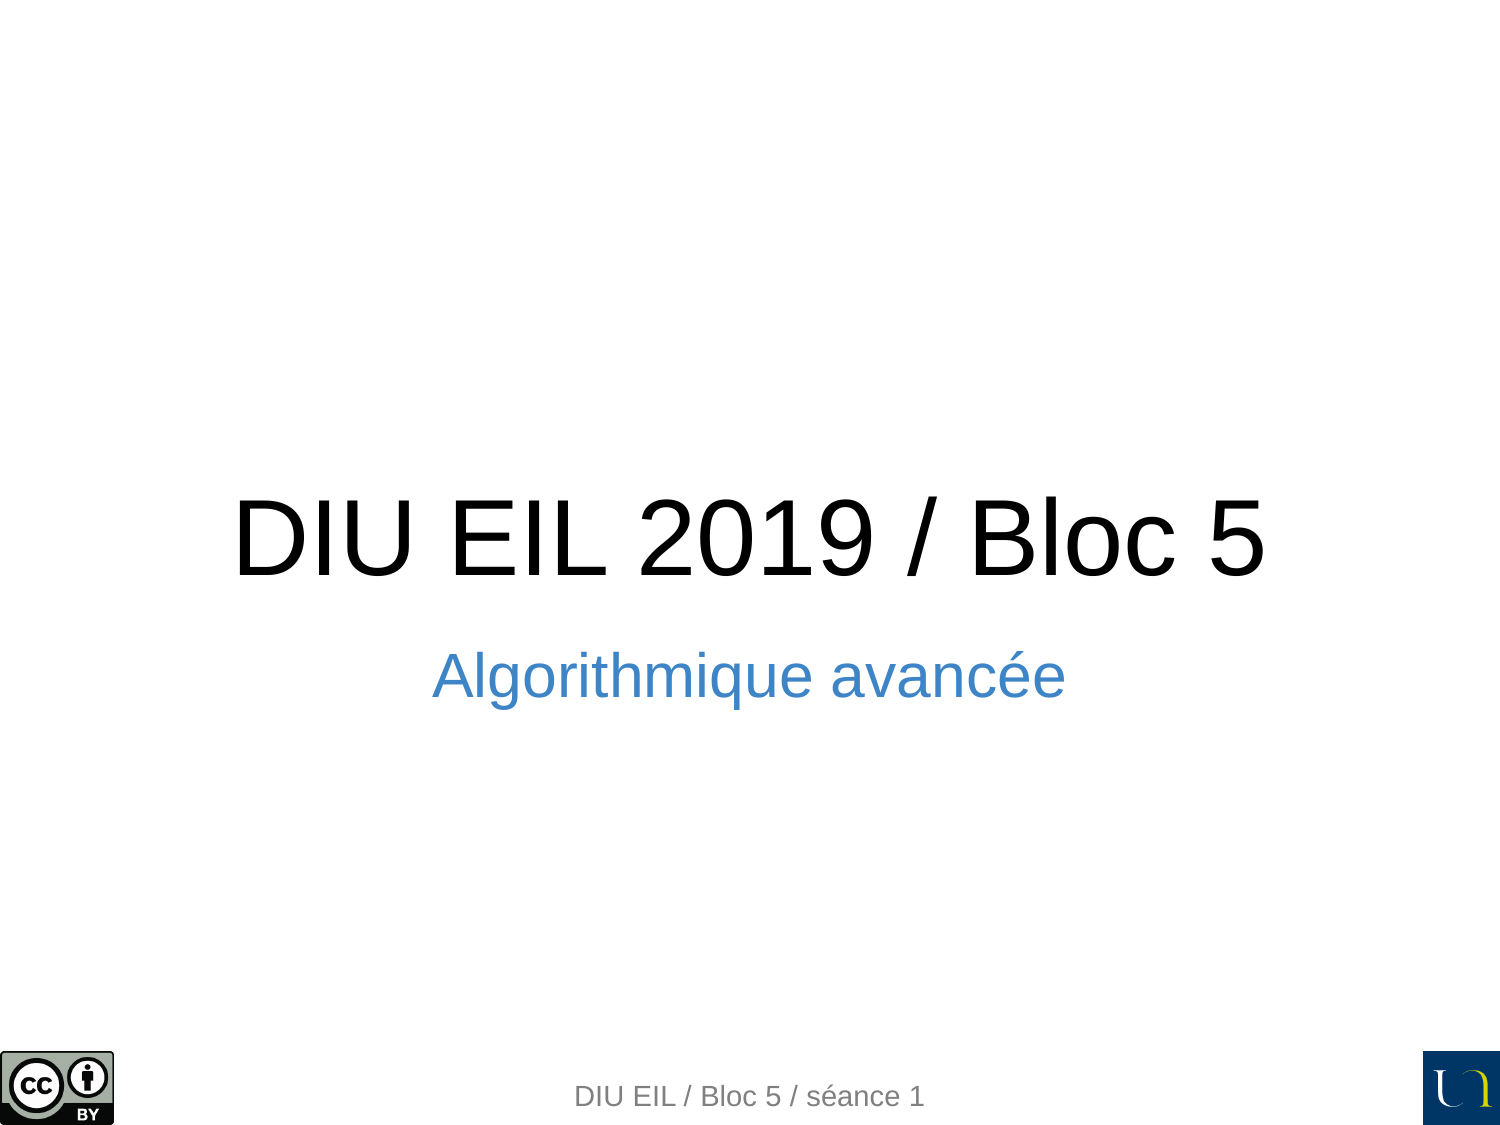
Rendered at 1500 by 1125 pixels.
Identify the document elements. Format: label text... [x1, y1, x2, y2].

subtitle Algorithmique avancée [51, 619, 1449, 794]
picture [1417, 1051, 1500, 1125]
picture [0, 1051, 114, 1125]
title DIU EIL 2019 / Bloc 5 [51, 162, 1449, 612]
